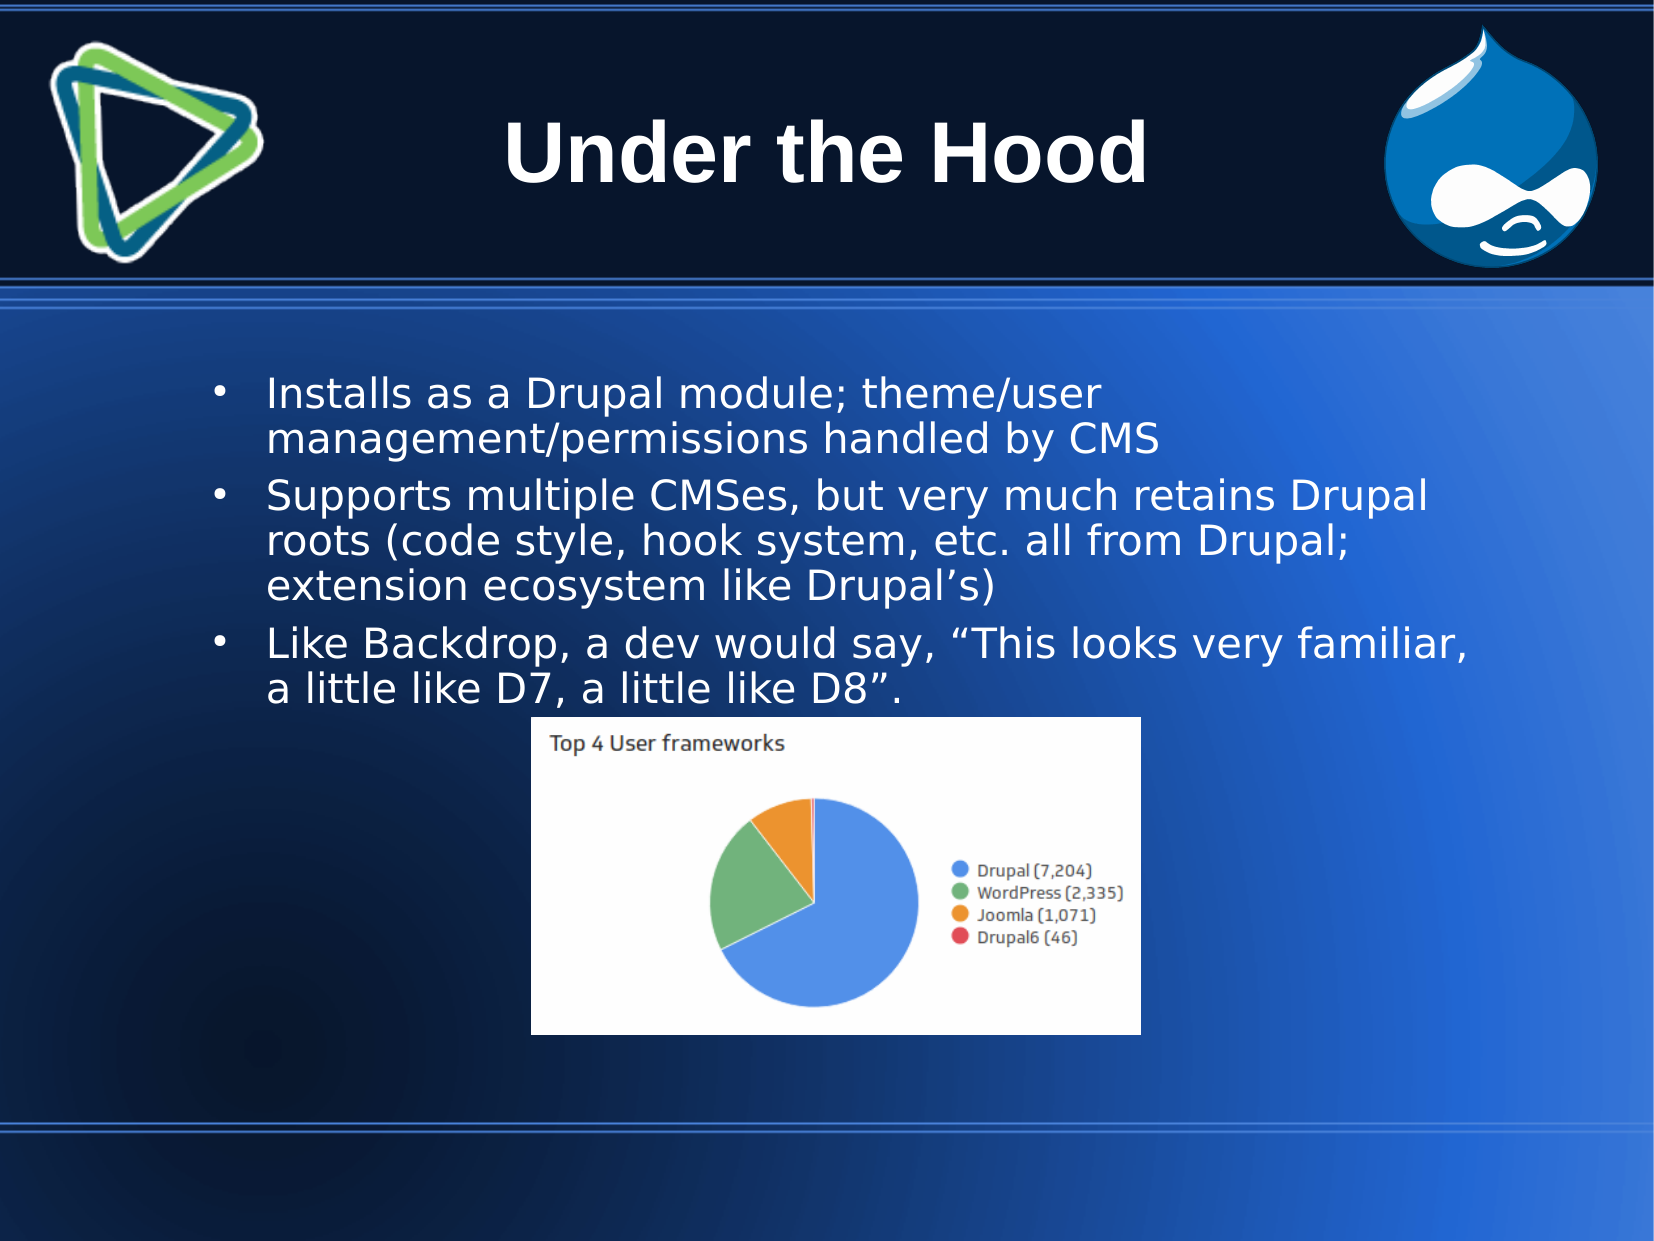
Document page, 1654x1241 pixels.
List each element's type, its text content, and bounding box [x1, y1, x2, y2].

title Under the Hood [283, 49, 1382, 257]
text_box Installs as a Drupal module; theme/user management/permissions handled by CMS Supports multiple CMSes, but very much retains Drupal roots (code style, hook system, etc. all from Drupal; extension ecosystem like Drupal’s) Like Backdrop, a dev would say, “This looks very familiar, a little like D7, a little like D8”. [180, 364, 1493, 1066]
picture [0, 0, 1654, 1241]
